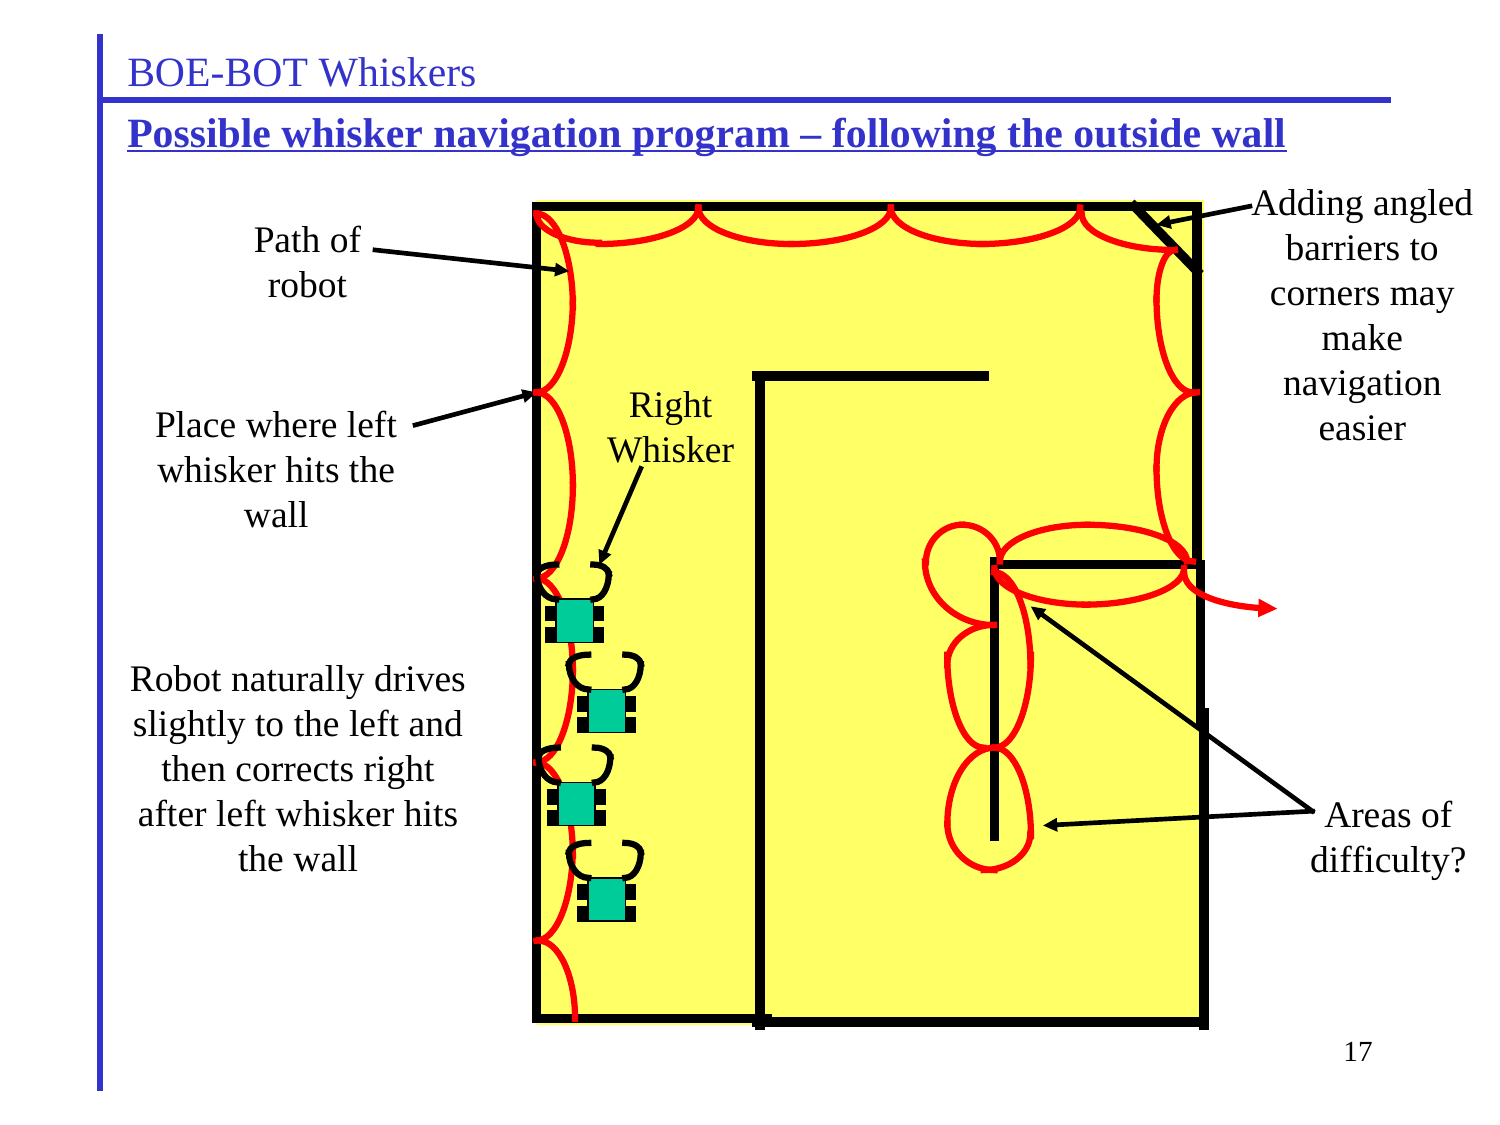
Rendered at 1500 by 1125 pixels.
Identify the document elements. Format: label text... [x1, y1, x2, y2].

text_box [541, 271, 569, 387]
text_box Possible whisker navigation program – following the outside wall [112, 97, 1448, 163]
text_box [951, 629, 990, 744]
text_box [544, 211, 694, 240]
text_box [541, 945, 571, 1014]
text_box BOE-BOT Whiskers [112, 37, 1450, 88]
text_box [1160, 397, 1192, 558]
text_box [703, 211, 886, 240]
text_box [1160, 254, 1192, 389]
text_box [541, 397, 569, 564]
text_box [896, 211, 1075, 240]
text_box [1136, 200, 1205, 213]
text_box Place where left whisker hits the wall [137, 392, 416, 543]
text_box [543, 585, 552, 594]
text_box Robot naturally drives slightly to the left and then corrects right after left whisker hits the wall [112, 645, 484, 887]
text_box Areas of difficulty? [1277, 782, 1500, 888]
text_box [542, 219, 550, 227]
text_box [1147, 211, 1192, 222]
text_box Adding angled barriers to corners may make navigation easier [1224, 170, 1500, 456]
text_box Areas of difficulty? [1277, 790, 1304, 810]
text_box [1162, 221, 1192, 258]
text_box [541, 230, 566, 268]
text_box [548, 219, 1199, 1017]
text_box [1188, 569, 1196, 586]
text_box [541, 596, 569, 748]
text_box <number> [1074, 1025, 1388, 1101]
text_box [1004, 528, 1179, 560]
text_box [541, 778, 569, 936]
text_box [548, 381, 755, 1014]
text_box [929, 528, 996, 621]
text_box [1085, 211, 1165, 246]
text_box [1000, 569, 1180, 601]
text_box Right Whisker [588, 372, 754, 478]
text_box [951, 752, 1027, 866]
text_box [999, 585, 1027, 743]
text_box Path of robot [225, 207, 391, 313]
